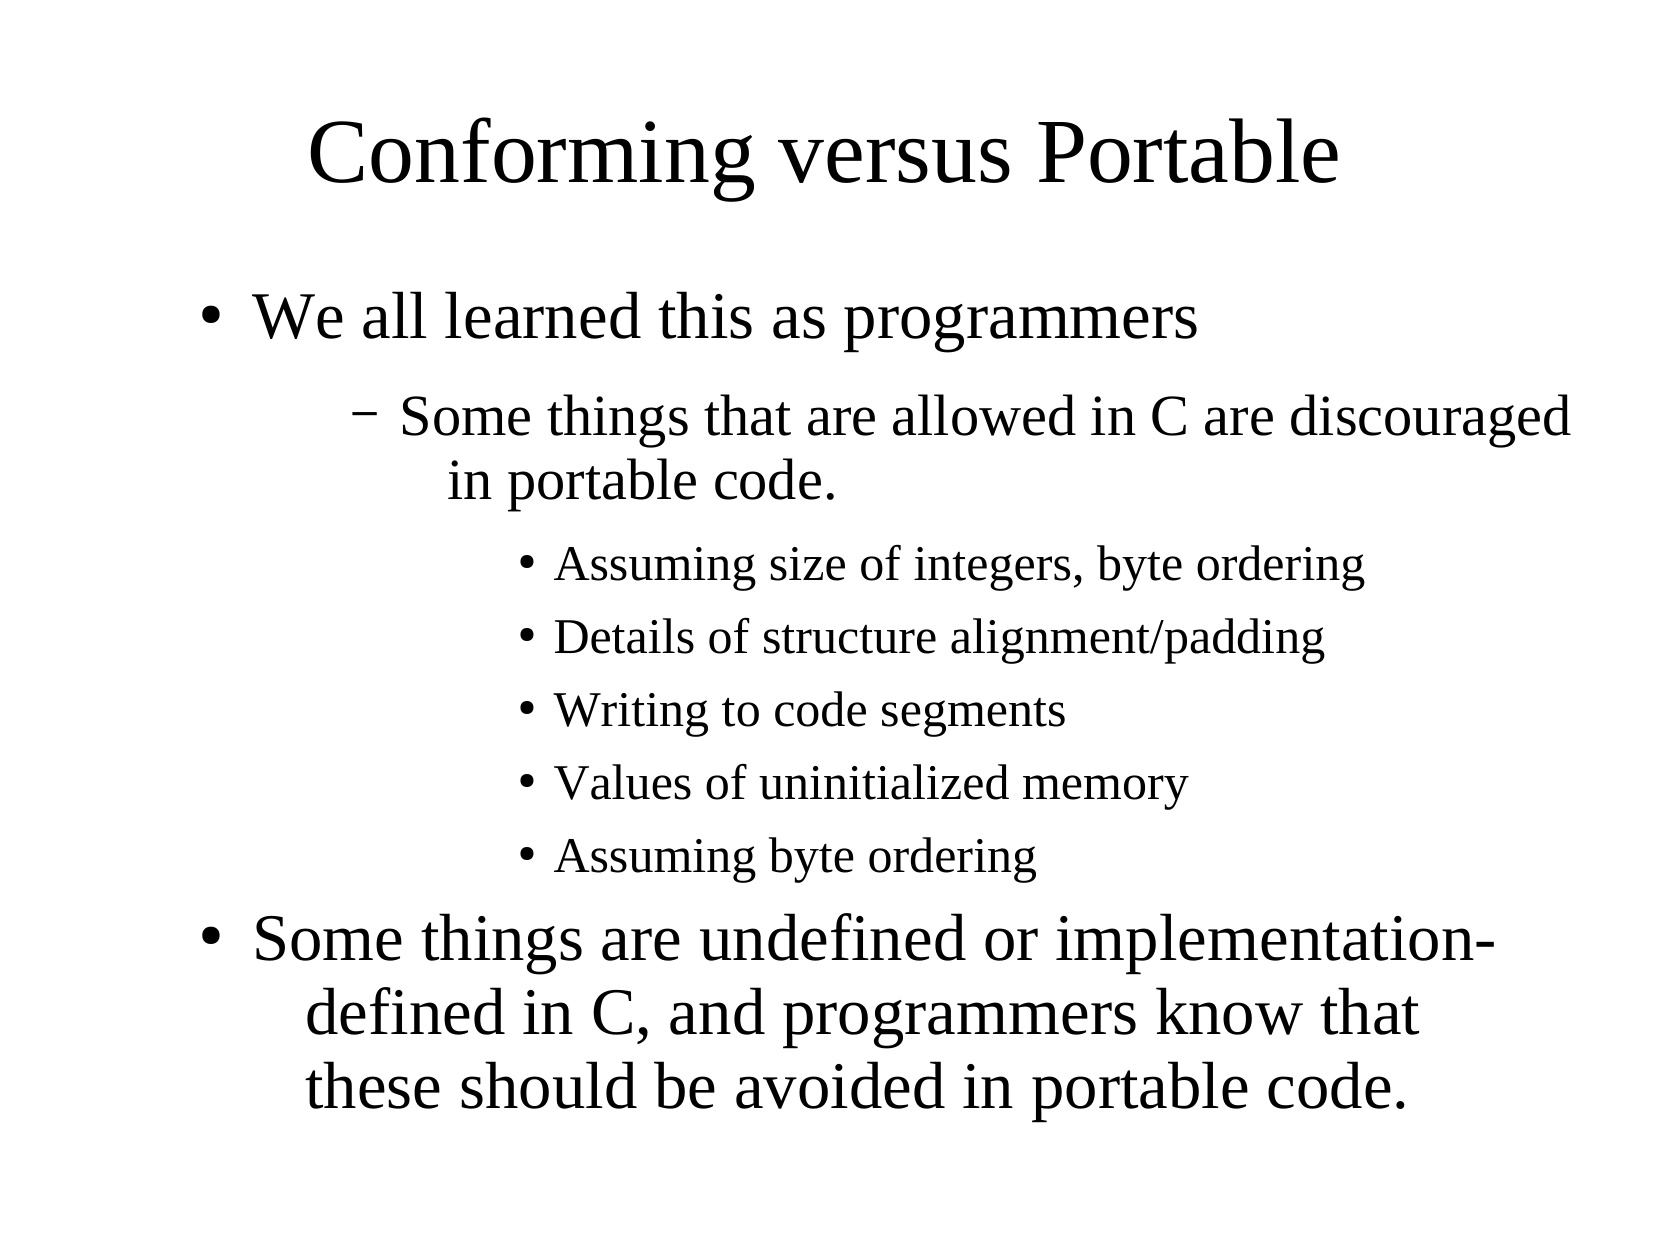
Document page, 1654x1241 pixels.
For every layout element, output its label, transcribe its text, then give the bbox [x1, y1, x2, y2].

list We all learned this as programmers Some things that are allowed in C are discouraged in portable code. Assuming size of integers, byte ordering Details of structure alignment/padding Writing to code segments Values of uninitialized memory Assuming byte ordering Some things are undefined or implementation-defined in C, and programmers know that these should be avoided in portable code. [163, 279, 1576, 1141]
title Conforming versus Portable [119, 48, 1532, 256]
